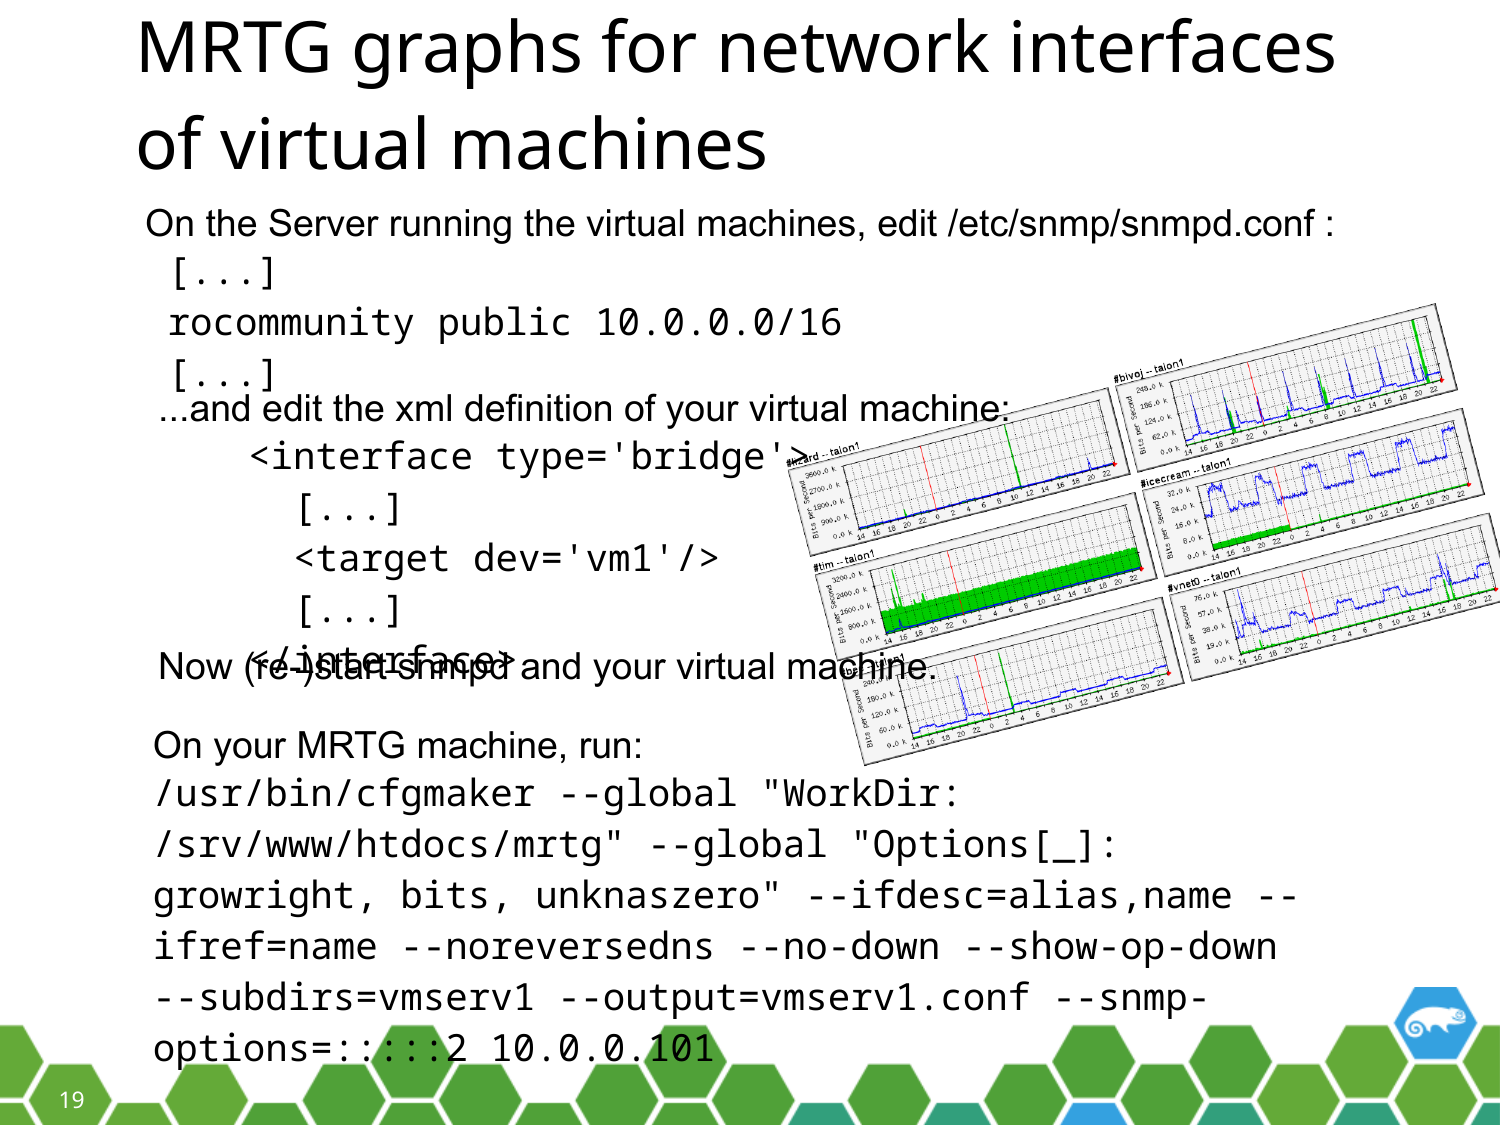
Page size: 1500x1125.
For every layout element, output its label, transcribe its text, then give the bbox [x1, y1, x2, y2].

text_box Now (re-)start snmpd and your virtual machine. [143, 637, 1362, 695]
picture [519, 1046, 529, 1058]
picture [157, 1046, 169, 1059]
picture [247, 1046, 259, 1059]
text_box On your MRTG machine, run: /usr/bin/cfgmaker --global "WorkDir: /srv/www/htdocs/mrtg" --global "Options[_]: growright, bits, unknaszero" --ifdesc=alias,name --ifref=name --noreversedns --no-down --show-op-down --subdirs=vmserv1 --output=vmserv1.conf --snmp-options=:::::2 10.0.0.101 [138, 717, 1342, 1046]
text_box ...and edit the xml definition of your virtual machine: <interface type='bridge'> [...] <target dev='vm1'/> [...] </interface> [143, 695, 1341, 705]
title MRTG graphs for network interfaces of virtual machines [135, 4, 1372, 183]
picture [181, 1046, 192, 1059]
text_box On the Server running the virtual machines, edit /etc/snmp/snmpd.conf : [...] rocommunity public 10.0.0.0/16 [...] [130, 194, 1392, 388]
picture [1341, 289, 1500, 643]
picture [0, 987, 1500, 1125]
text_box ...and edit the xml definition of your virtual machine: <interface type='bridge'> [...] <target dev='vm1'/> [...] </interface> [143, 379, 1341, 637]
picture [564, 1046, 574, 1058]
picture [609, 1046, 619, 1058]
picture [844, 705, 1121, 717]
picture [677, 1046, 687, 1058]
